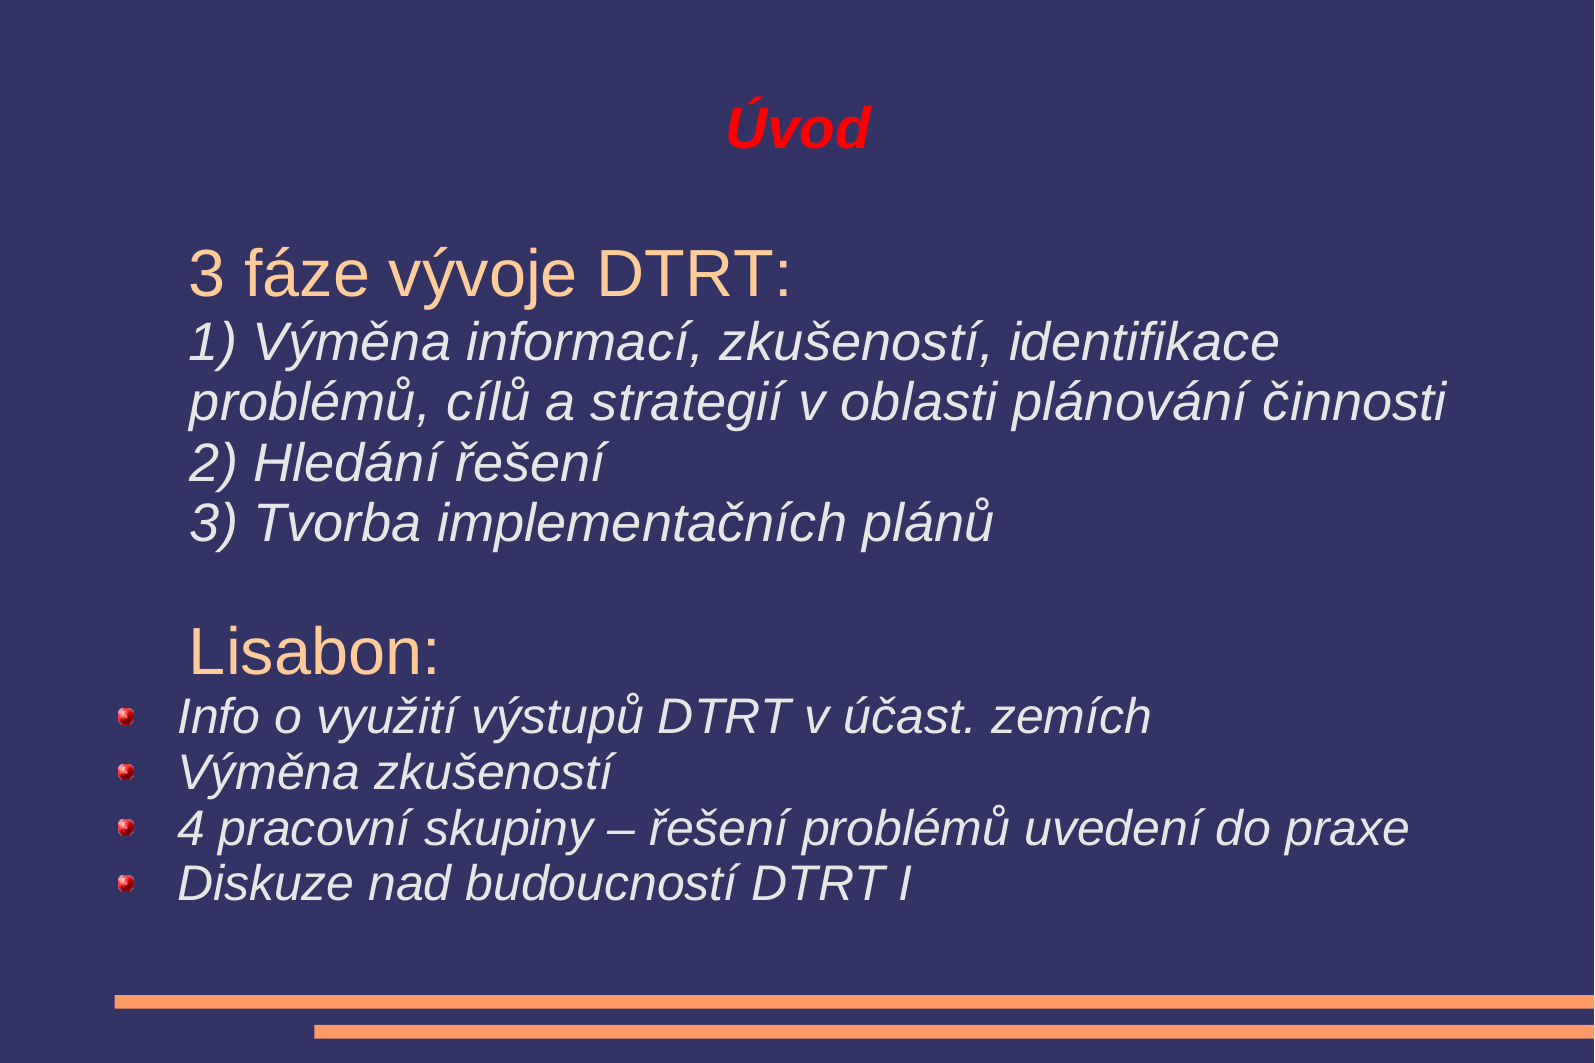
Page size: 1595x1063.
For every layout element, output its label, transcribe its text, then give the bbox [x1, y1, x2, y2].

title Úvod [117, 39, 1479, 218]
list 3 fáze vývoje DTRT: 1) Výměna informací, zkušeností, identifikace problémů, cílů a strategií v oblasti plánování činnosti 2) Hledání řešení 3) Tvorba implementačních plánů Lisabon: Info o využití výstupů DTRT v účast. zemích Výměna zkušeností 4 pracovní skupiny – řešení problémů uvedení do praxe Diskuze nad budoucností DTRT I [118, 236, 1460, 984]
